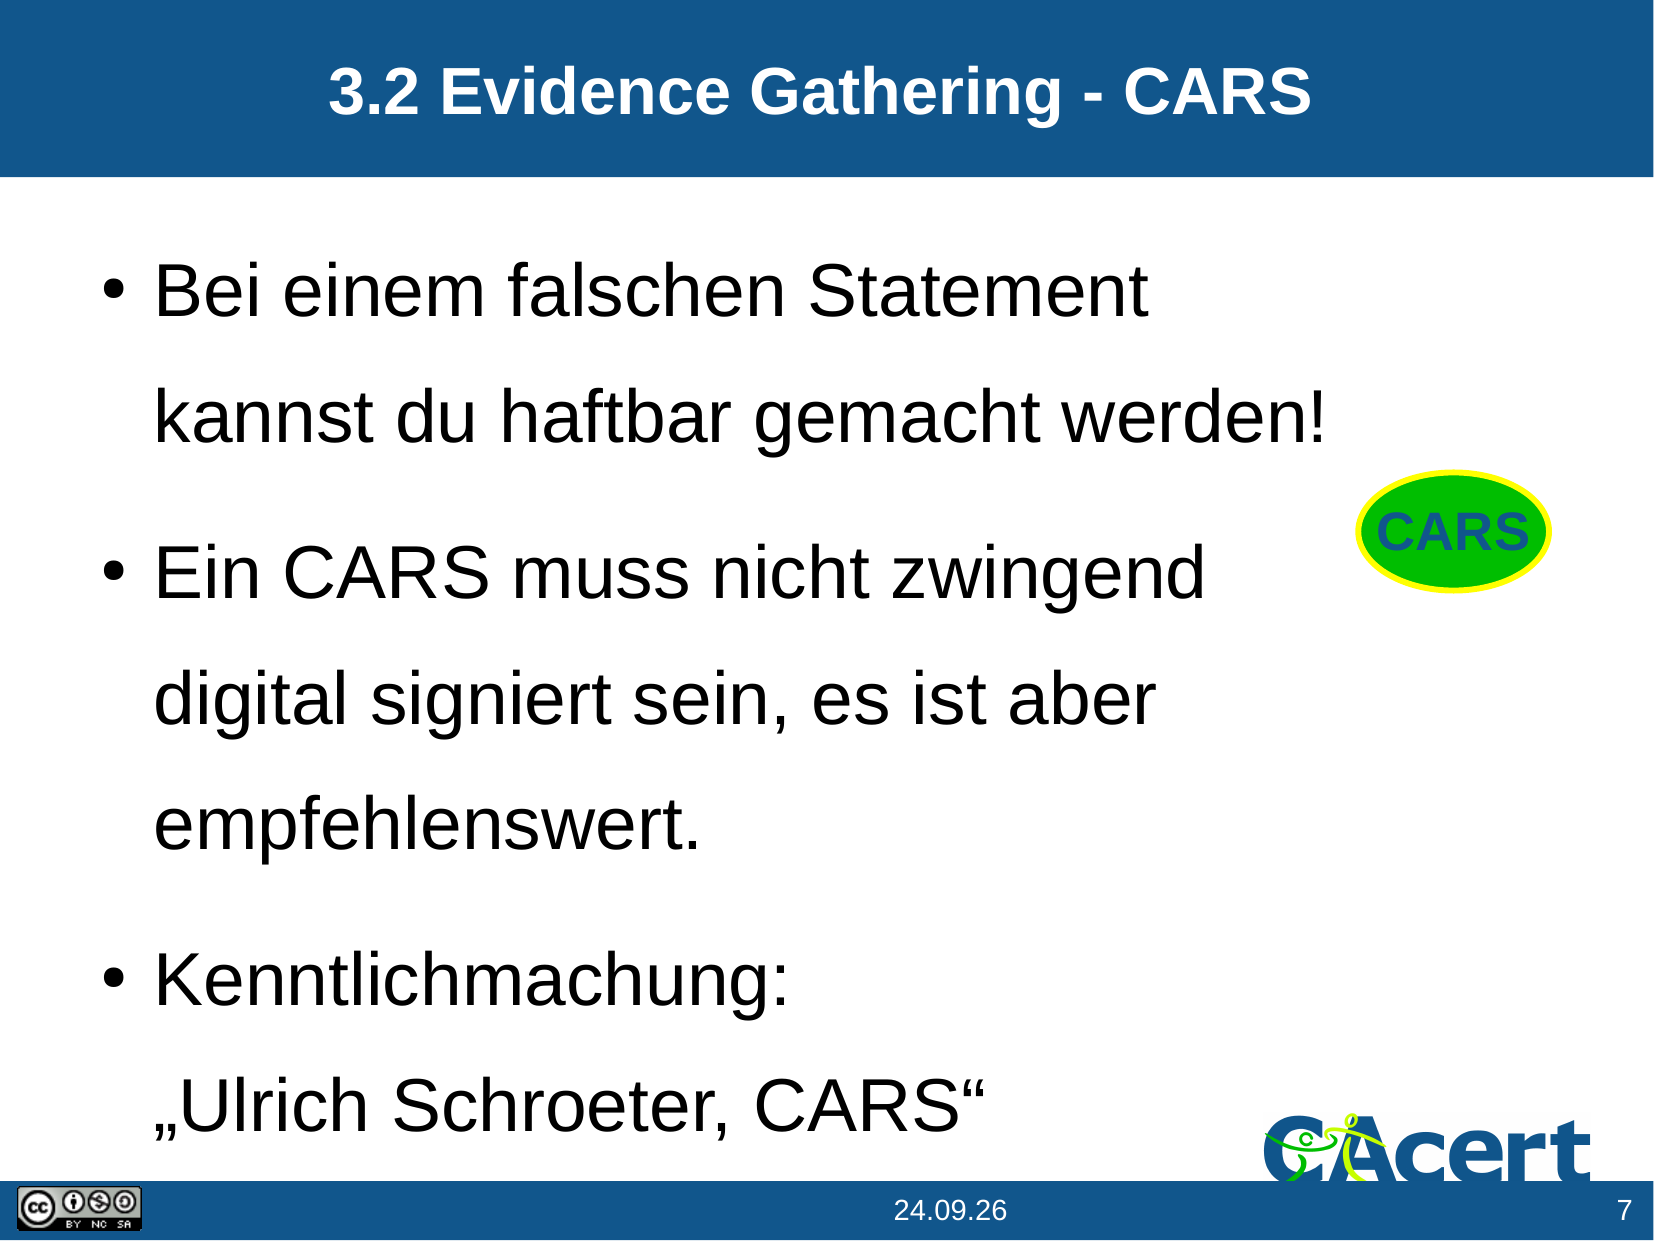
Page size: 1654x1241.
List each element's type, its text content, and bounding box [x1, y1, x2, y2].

title 3.2 Evidence Gathering - CARS [76, 17, 1565, 166]
picture [17, 1186, 142, 1231]
picture [1263, 1112, 1591, 1181]
text_box CARS [1358, 472, 1550, 591]
list Bei einem falschen Statement kannst du haftbar gemacht werden! Ein CARS muss nicht zwingend digital signiert sein, es ist aber empfehlenswert. Kenntlichmachung: „Ulrich Schroeter, CARS“ [82, 206, 1359, 1106]
